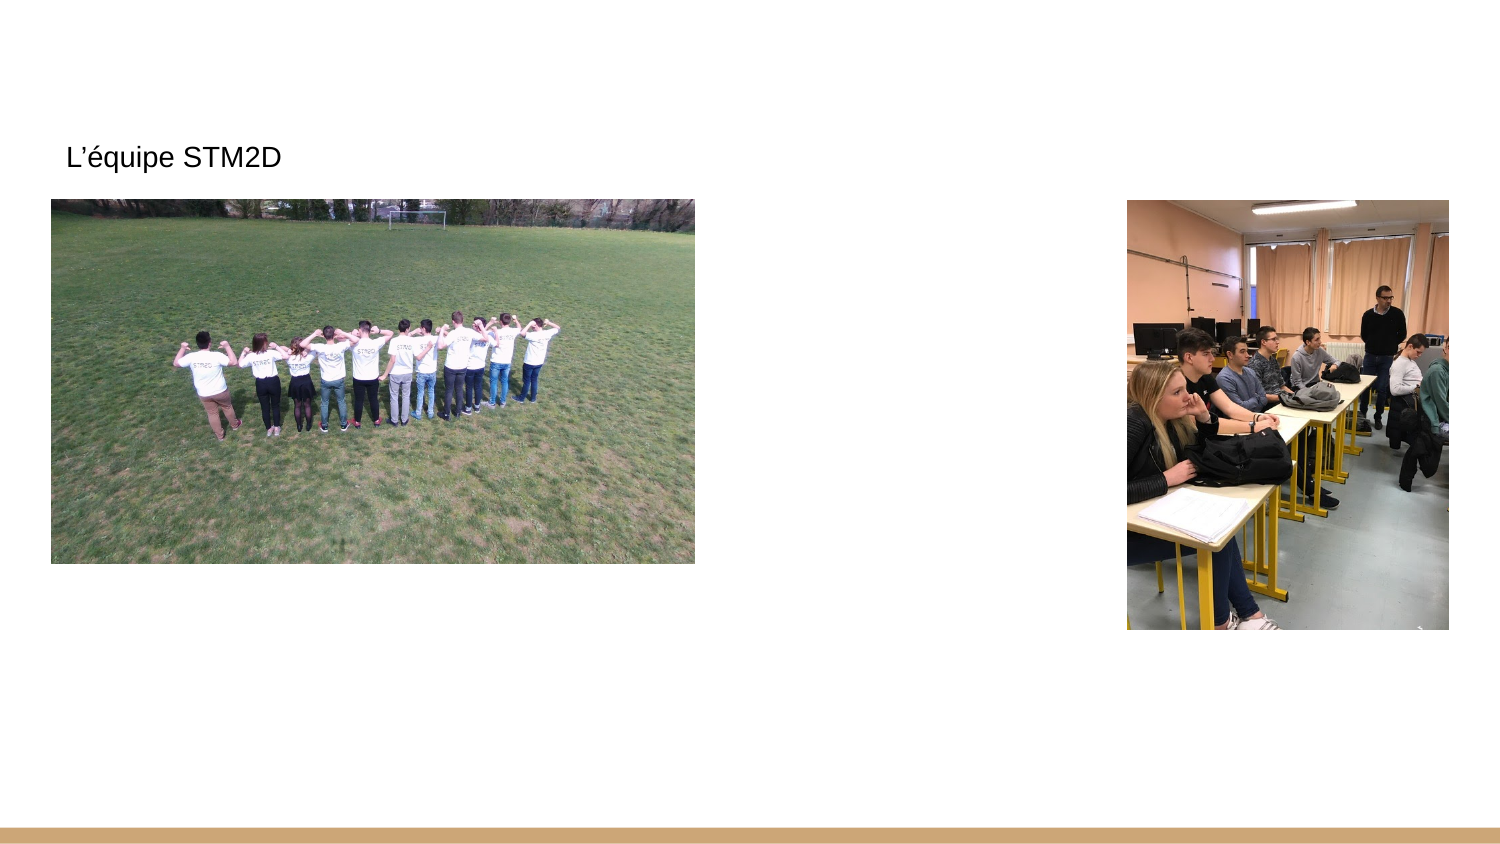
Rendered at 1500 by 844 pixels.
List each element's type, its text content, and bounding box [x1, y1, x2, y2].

title L’équipe STM2D [51, 51, 1449, 189]
picture [1127, 200, 1449, 630]
picture [51, 199, 695, 564]
